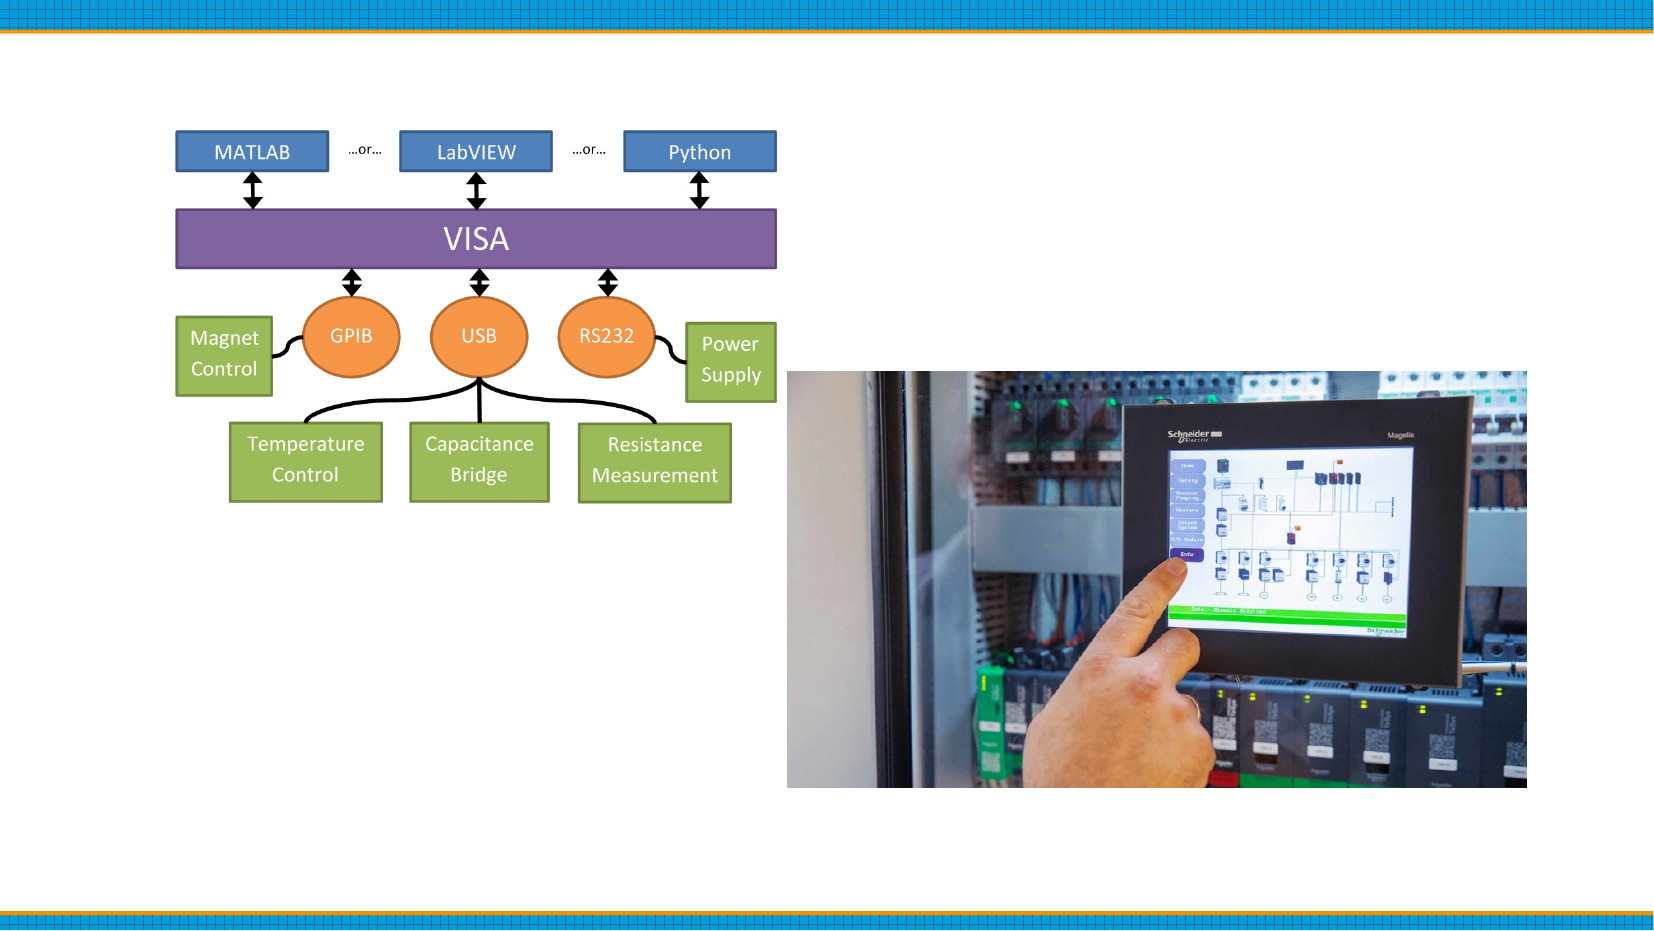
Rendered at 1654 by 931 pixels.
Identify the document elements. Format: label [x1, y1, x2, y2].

picture [155, 112, 1527, 788]
